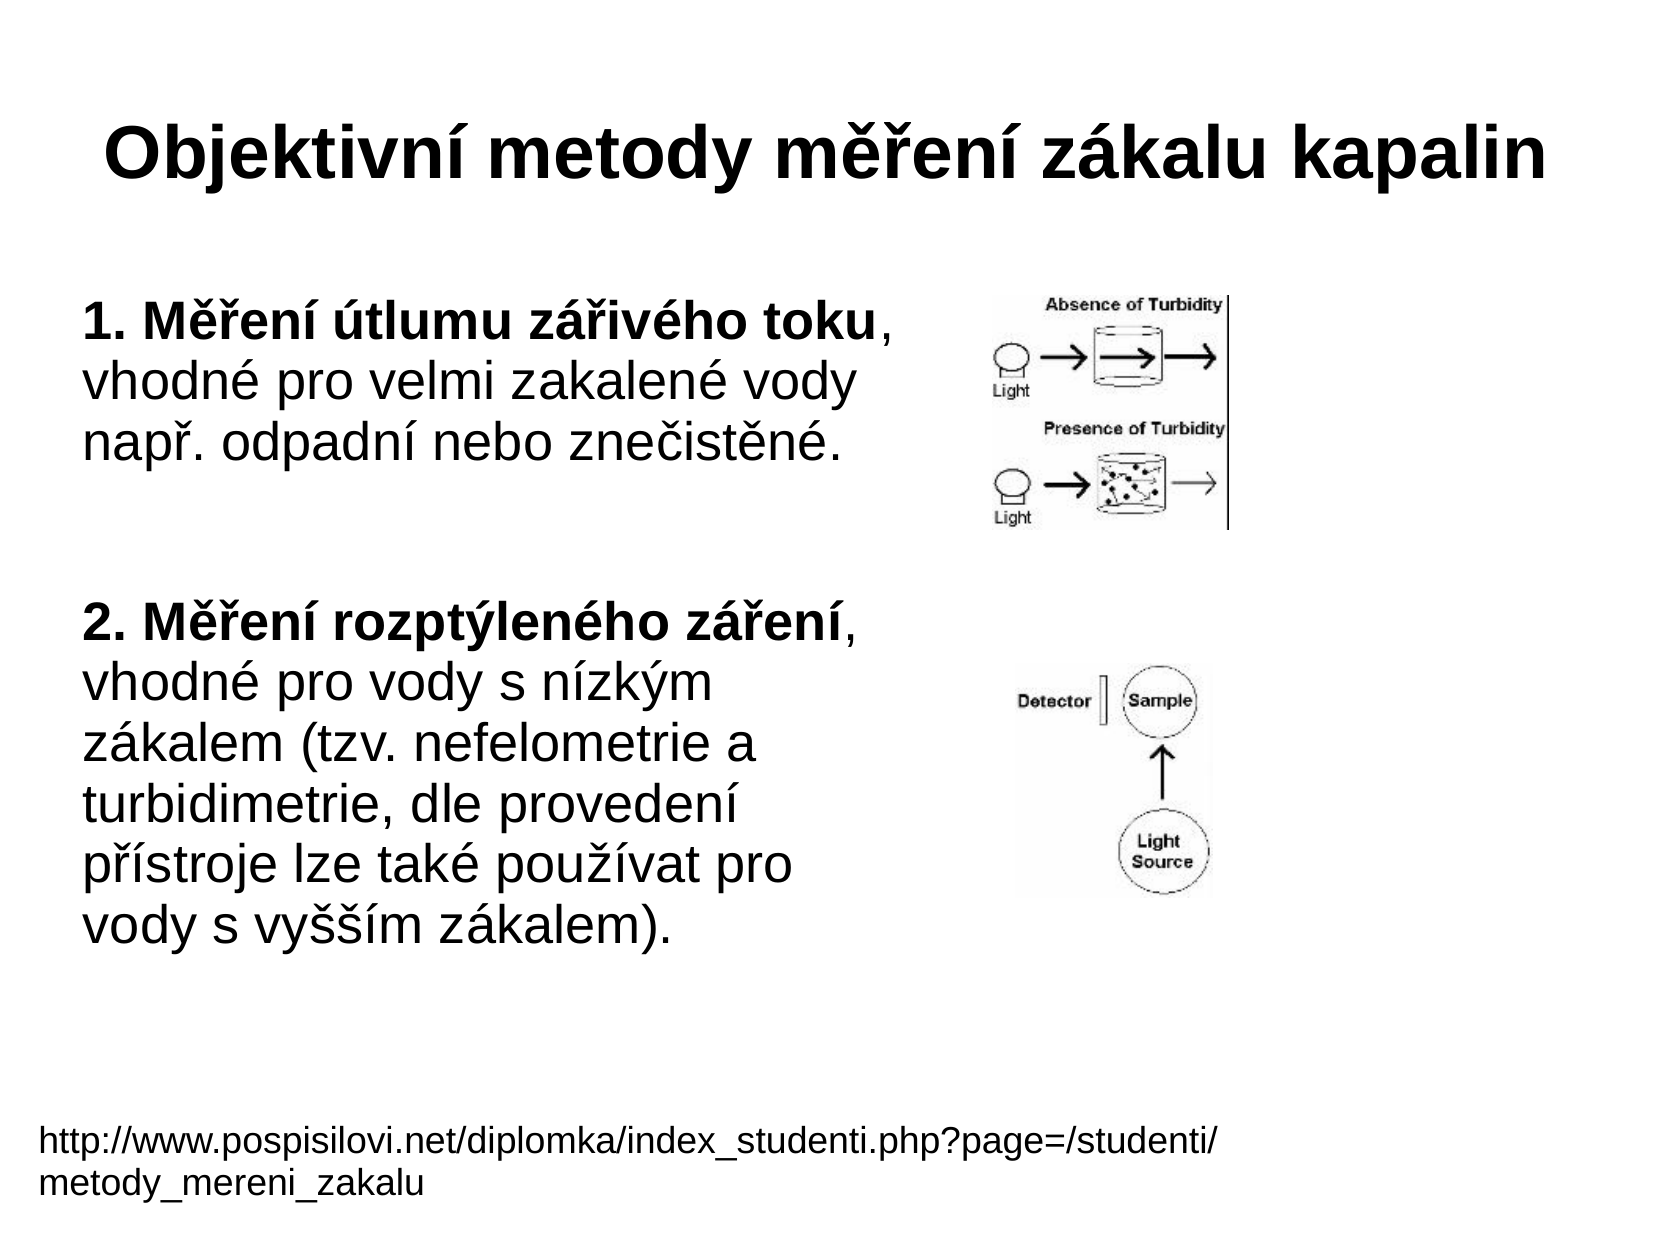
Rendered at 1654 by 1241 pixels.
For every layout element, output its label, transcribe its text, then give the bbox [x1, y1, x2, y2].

picture [1015, 663, 1213, 898]
title Objektivní metody měření zákalu kapalin [82, 49, 1571, 257]
list 1. Měření útlumu zářivého toku, vhodné pro velmi zakalené vody např. odpadní nebo znečistěné. 2. Měření rozptýleného záření, vhodné pro vody s nízkým zákalem (tzv. nefelometrie a turbidimetrie, dle provedení přístroje lze také používat pro vody s vyšším zákalem). [82, 290, 922, 1010]
text_box http://www.pospisilovi.net/diplomka/index_studenti.php?page=/studenti/metody_mereni_zakalu [23, 1112, 1620, 1170]
picture [992, 295, 1229, 530]
